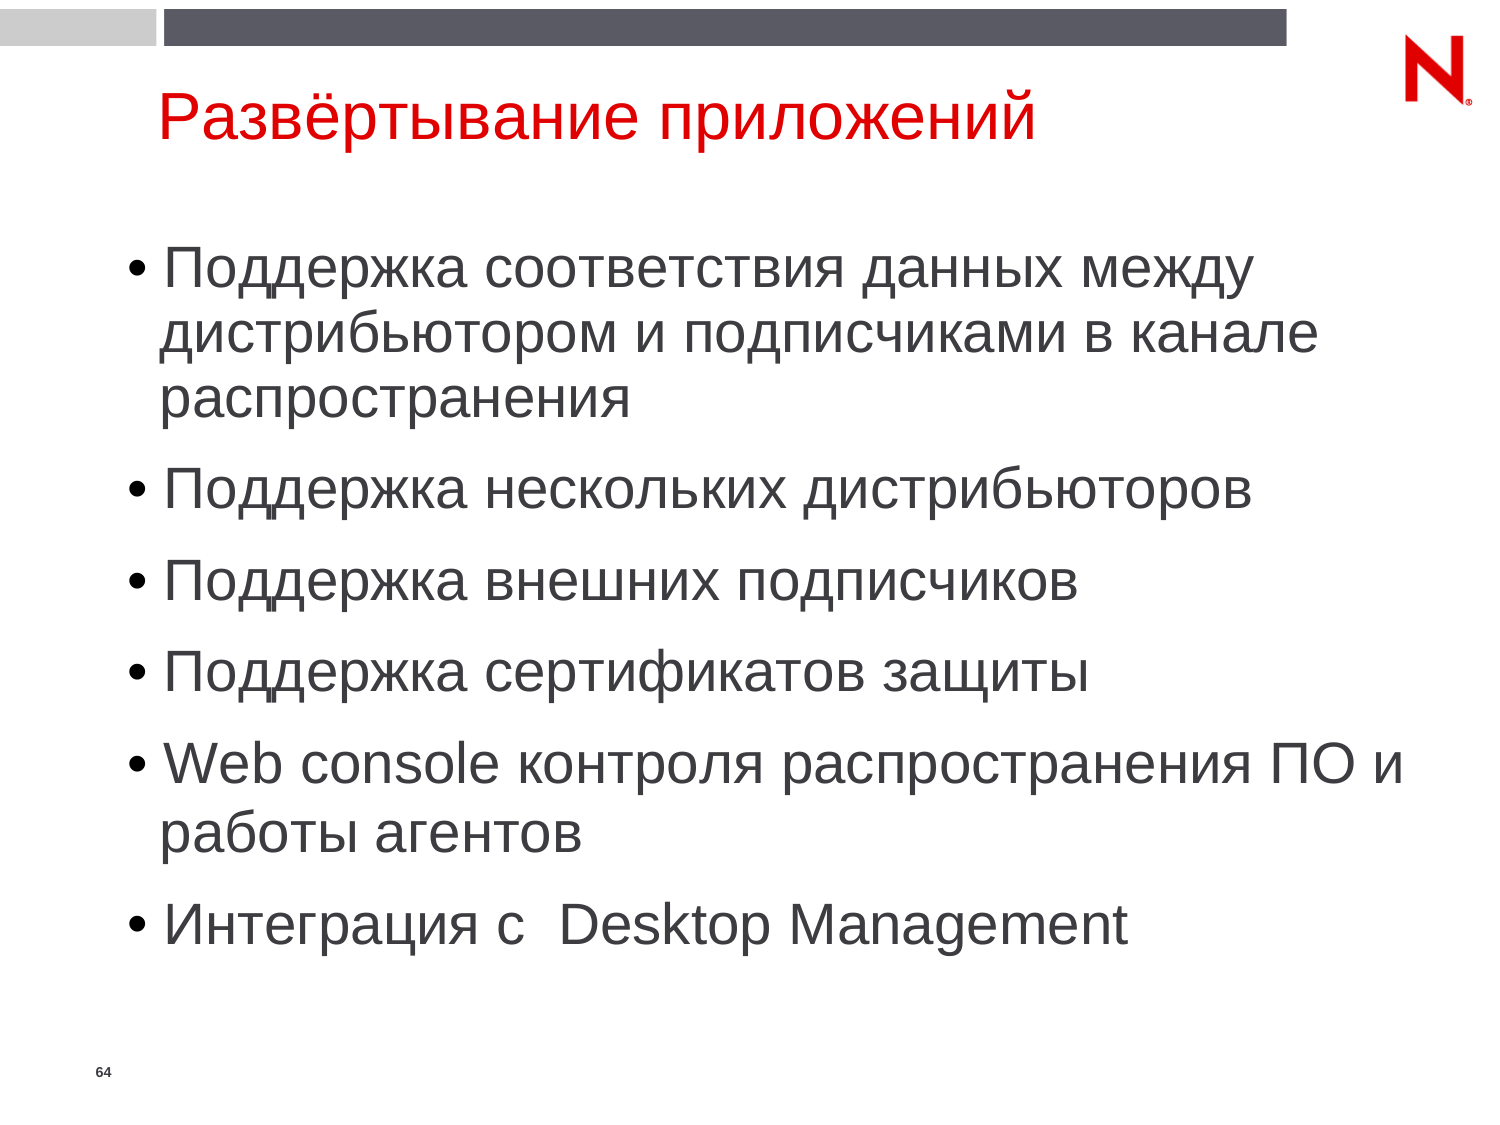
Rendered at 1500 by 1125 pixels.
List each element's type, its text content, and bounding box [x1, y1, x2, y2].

text_box Развёртывание приложений [142, 71, 1244, 171]
picture [1403, 32, 1473, 107]
text_box Поддержка соответствия данных между дистрибьютором и подписчиками в канале распространения Поддержка нескольких дистрибьюторов Поддержка внешних подписчиков Поддержка сертификатов защиты Web console контроля распространения ПО и работы агентов Интеграция с Desktop Management [112, 227, 1500, 968]
